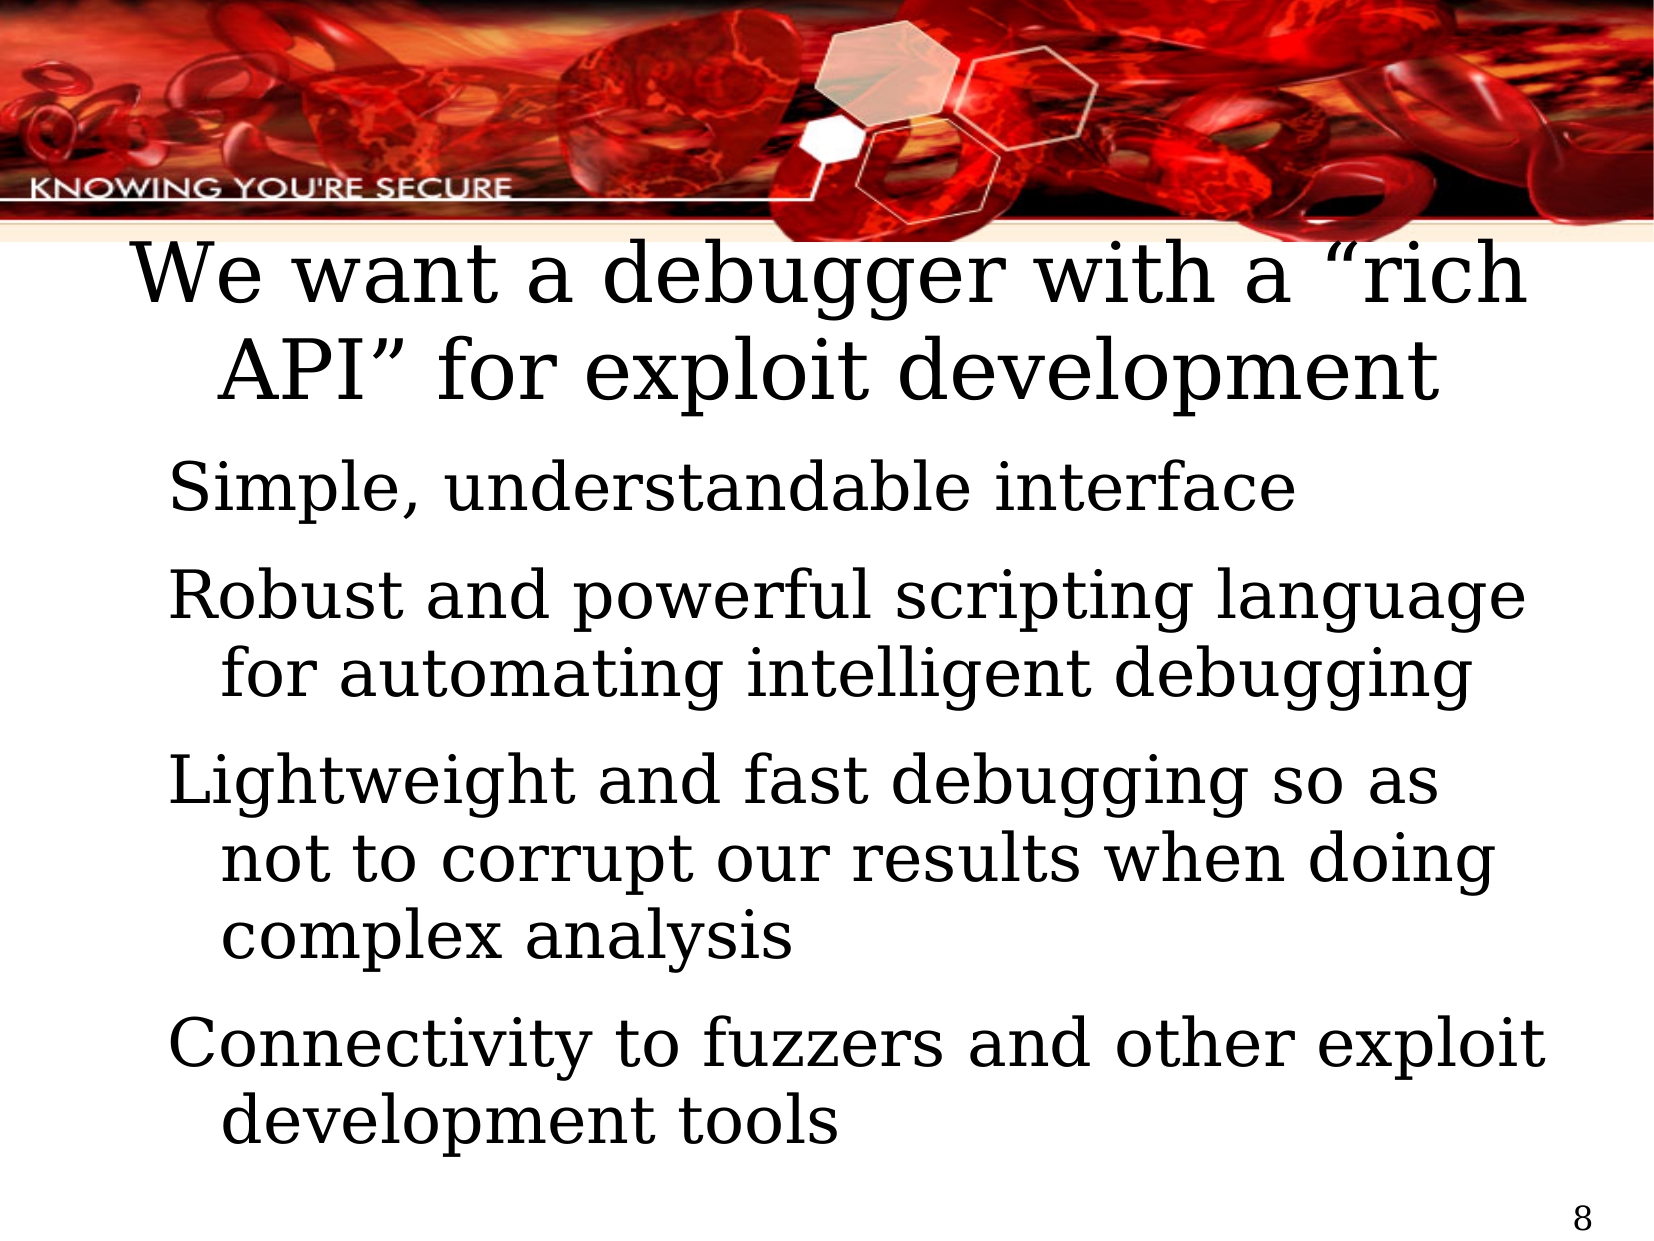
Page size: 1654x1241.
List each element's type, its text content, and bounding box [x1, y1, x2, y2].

title We want a debugger with a “rich API” for exploit development [123, 219, 1536, 427]
list Simple, understandable interface Robust and powerful scripting language for automating intelligent debugging Lightweight and fast debugging so as not to corrupt our results when doing complex analysis Connectivity to fuzzers and other exploit development tools [150, 448, 1563, 1238]
picture [0, 0, 1654, 242]
